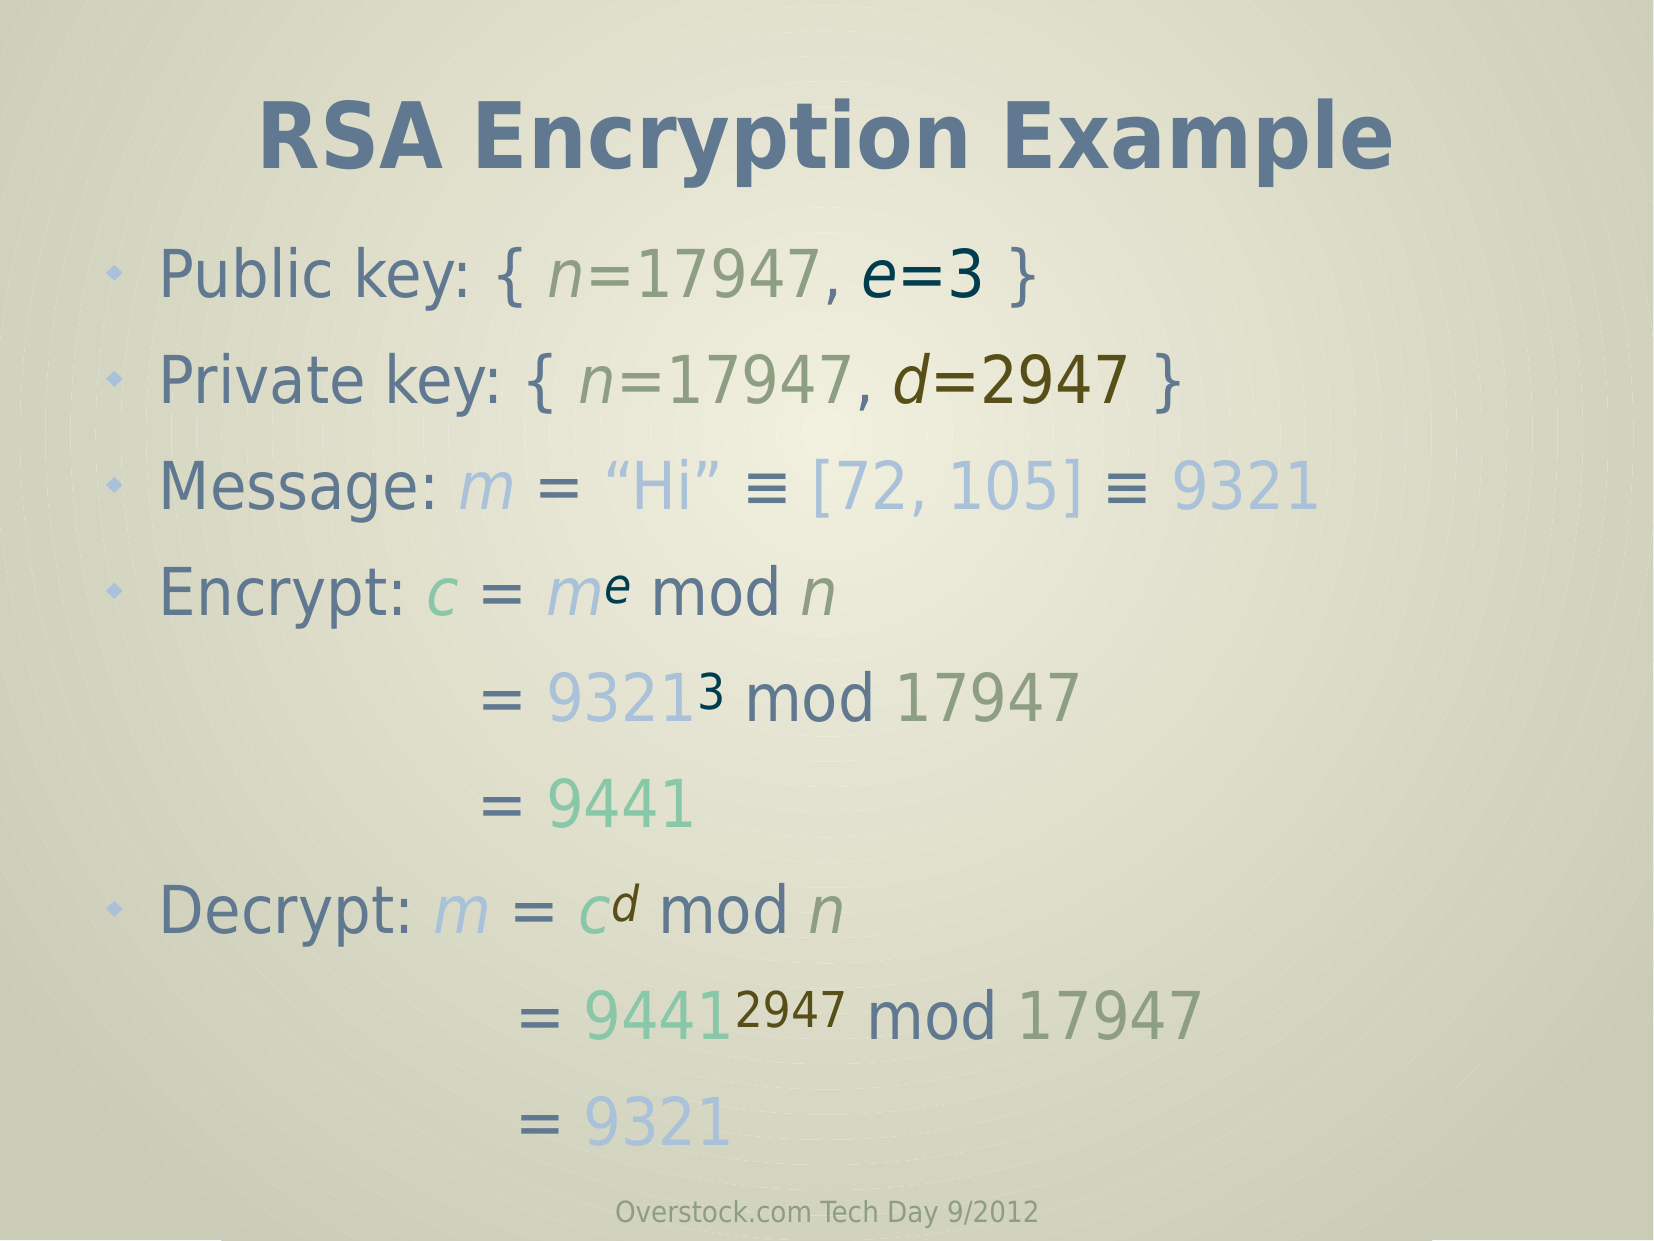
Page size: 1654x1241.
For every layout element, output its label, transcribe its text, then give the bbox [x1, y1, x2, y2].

title RSA Encryption Example [82, 49, 1571, 226]
list Public key: { n=17947, e=3 } Private key: { n=17947, d=2947 } Message: m = “Hi” ≡ [72, 105] ≡ 9321 Encrypt: c = me mod n = 93213 mod 17947 = 9441 Decrypt: m = cd mod n = 94412947 mod 17947 = 9321 [88, 236, 1544, 1167]
